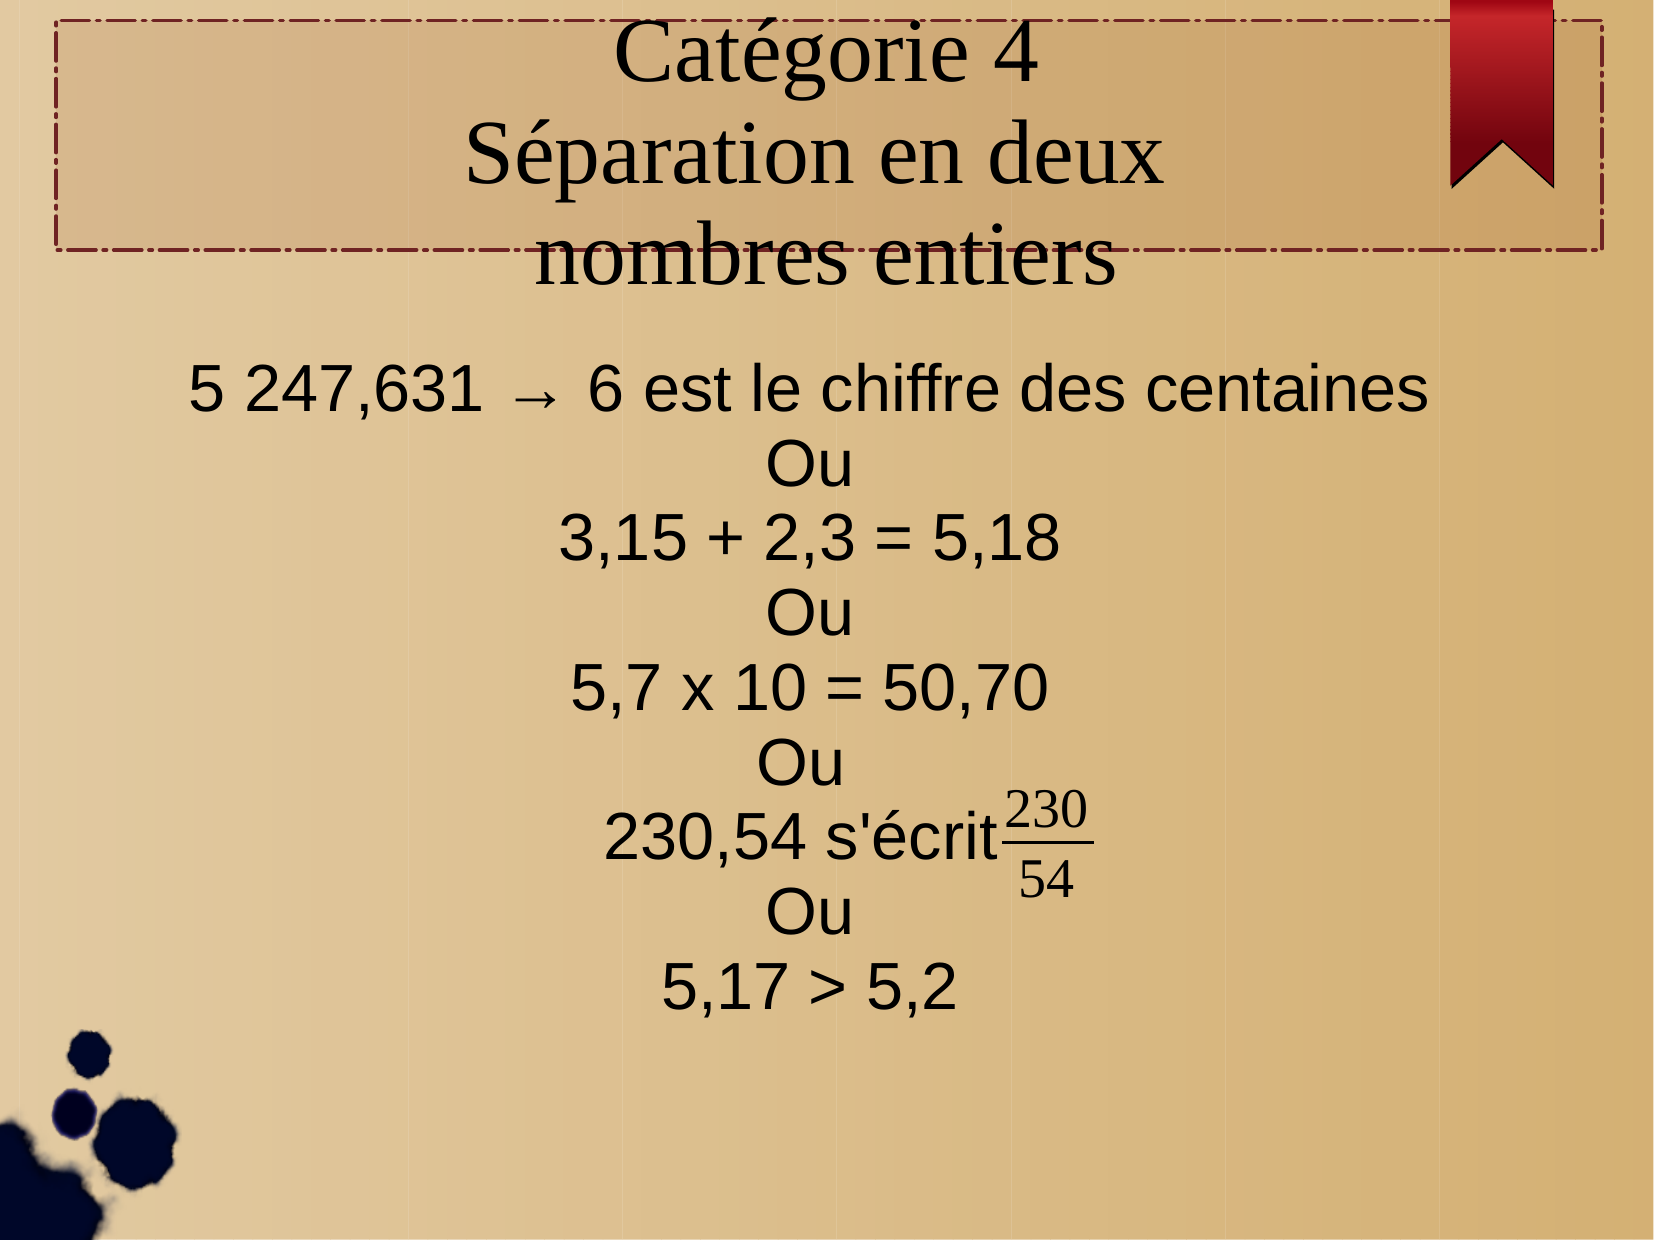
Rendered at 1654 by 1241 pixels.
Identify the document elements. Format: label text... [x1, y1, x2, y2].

chart [992, 777, 1102, 910]
subtitle 5 247,631 → 6 est le chiffre des centaines Ou 3,15 + 2,3 = 5,18 Ou 5,7 x 10 = 50,70 Ou 230,54 s'écrit Ou 5,17 > 5,2 [82, 202, 1538, 1098]
title Catégorie 4 Séparation en deux nombres entiers [82, 0, 1571, 305]
